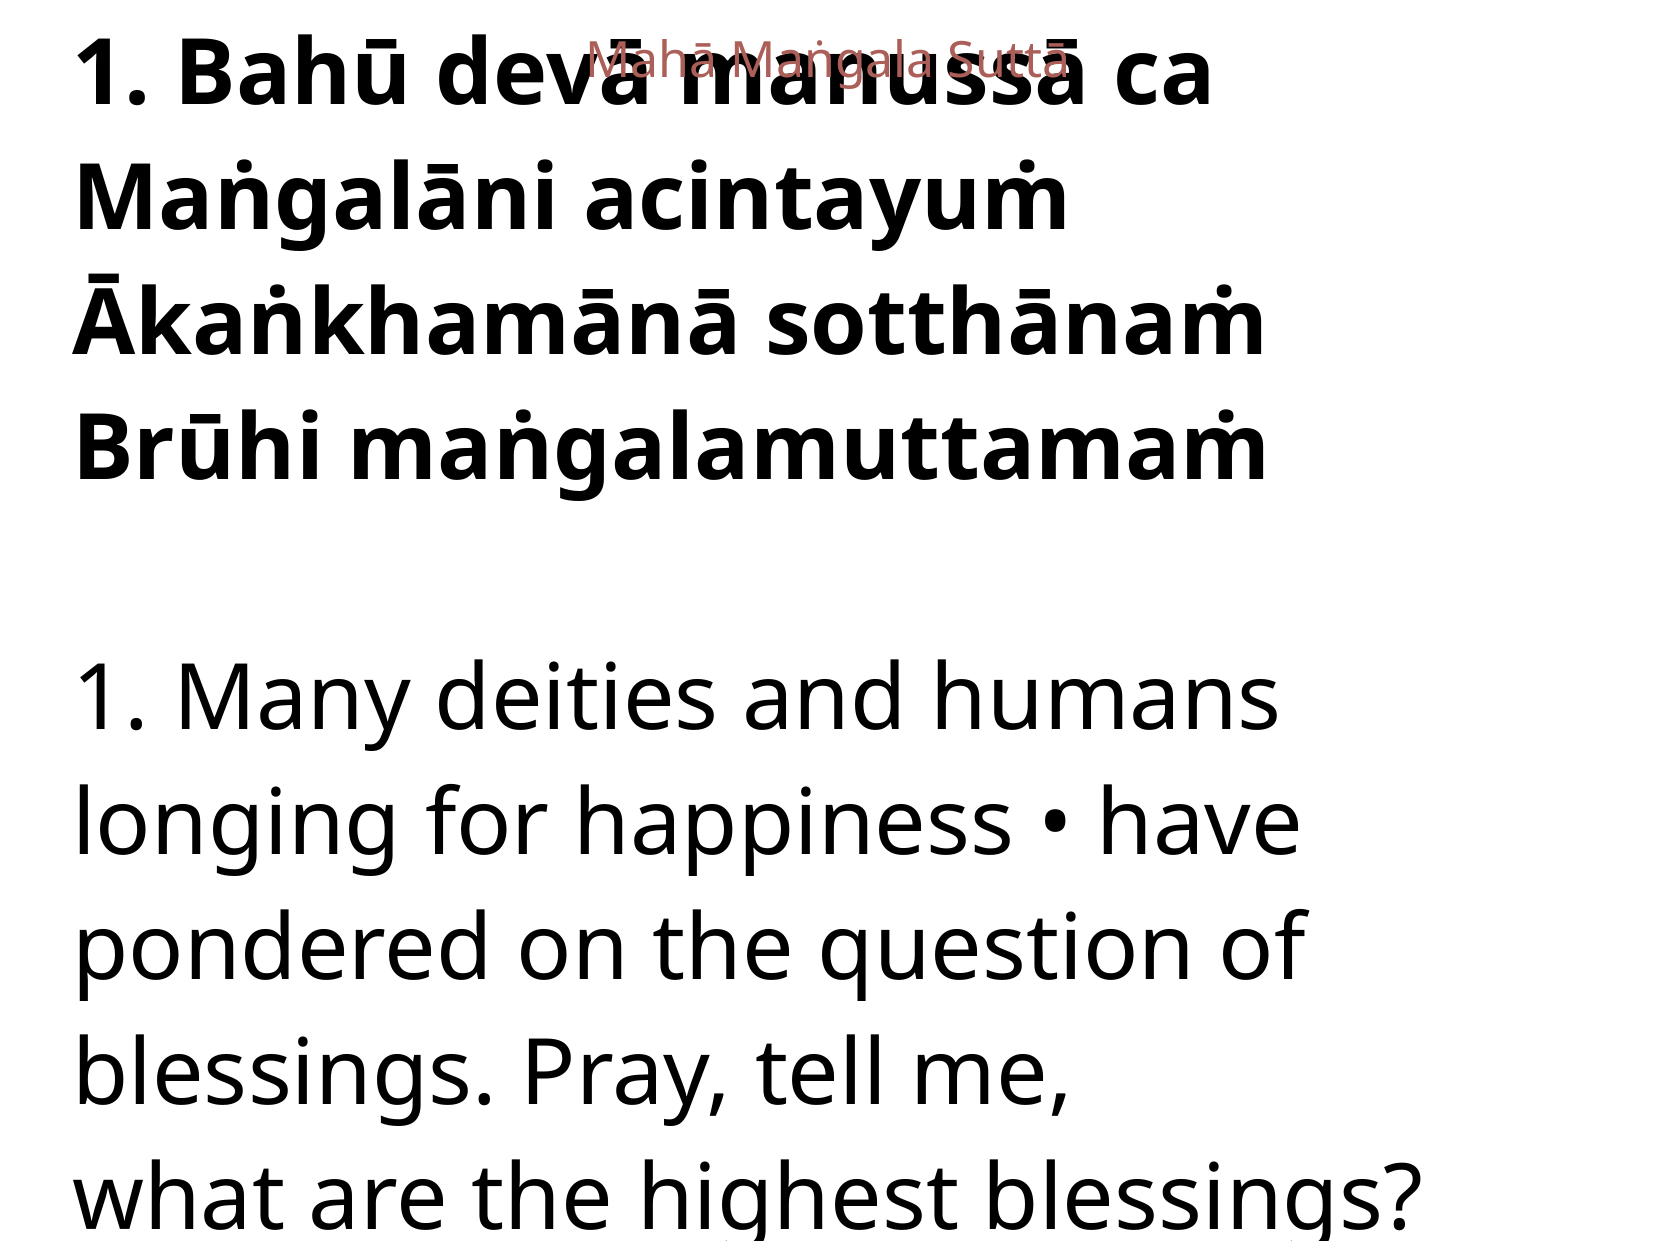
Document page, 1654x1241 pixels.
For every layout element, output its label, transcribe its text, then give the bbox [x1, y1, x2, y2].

text_box 1. Bahū devā manussā ca Maṅgalāni acintayuṁ Ākaṅkhamānā sotthānaṁ Brūhi maṅgalamuttamaṁ 1. Many deities and humans longing for happiness • have pondered on the question of blessings. Pray, tell me, what are the highest blessings? [72, 97, 1631, 1203]
text_box Mahā Maṅgala Suttā [0, 16, 1653, 97]
